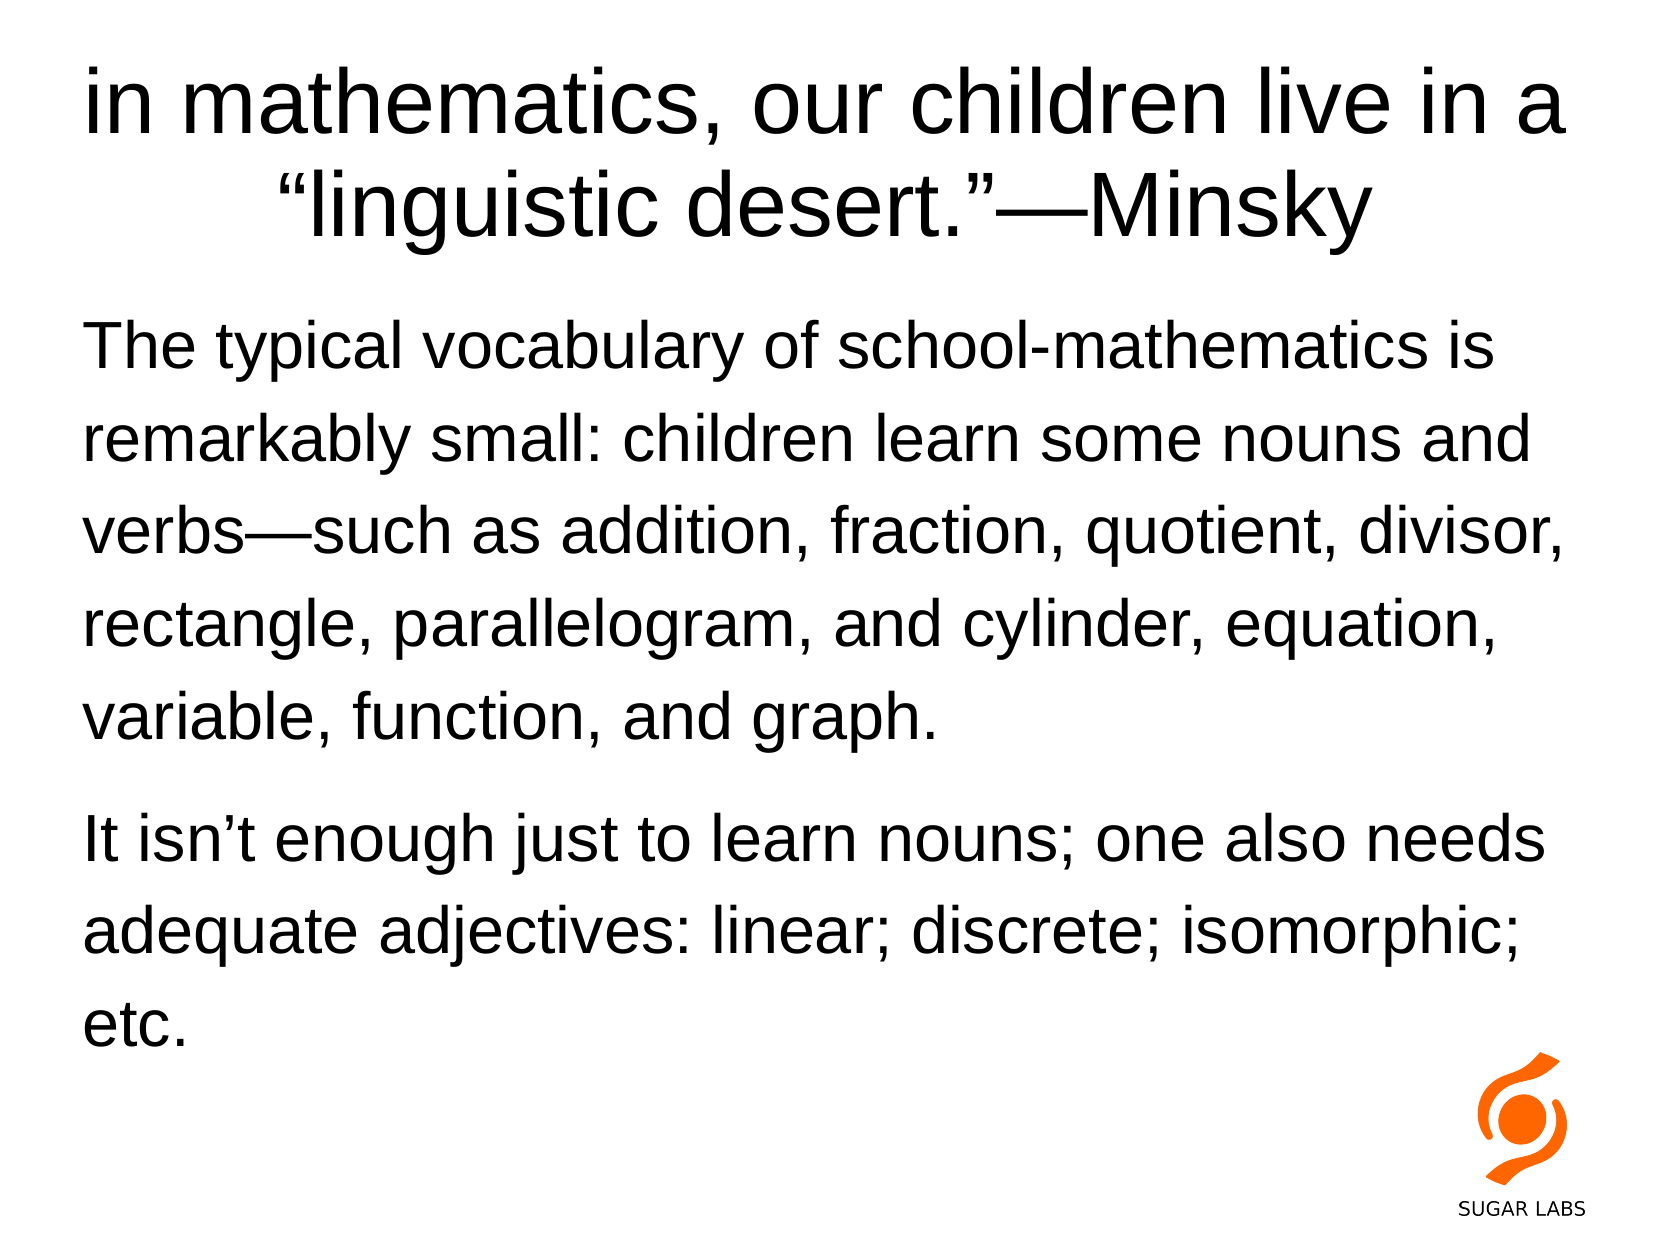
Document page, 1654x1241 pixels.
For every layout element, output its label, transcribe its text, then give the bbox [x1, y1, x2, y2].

title in mathematics, our children live in a “linguistic desert.”—Minsky [82, 14, 1571, 290]
list The typical vocabulary of school-mathematics is remarkably small: children learn some nouns and verbs—such as addition, fraction, quotient, divisor, rectangle, parallelogram, and cylinder, equation, variable, function, and graph. It isn’t enough just to learn nouns; one also needs adequate adjectives: linear; discrete; isomorphic; etc. [82, 290, 1571, 1113]
picture [1459, 1052, 1585, 1216]
